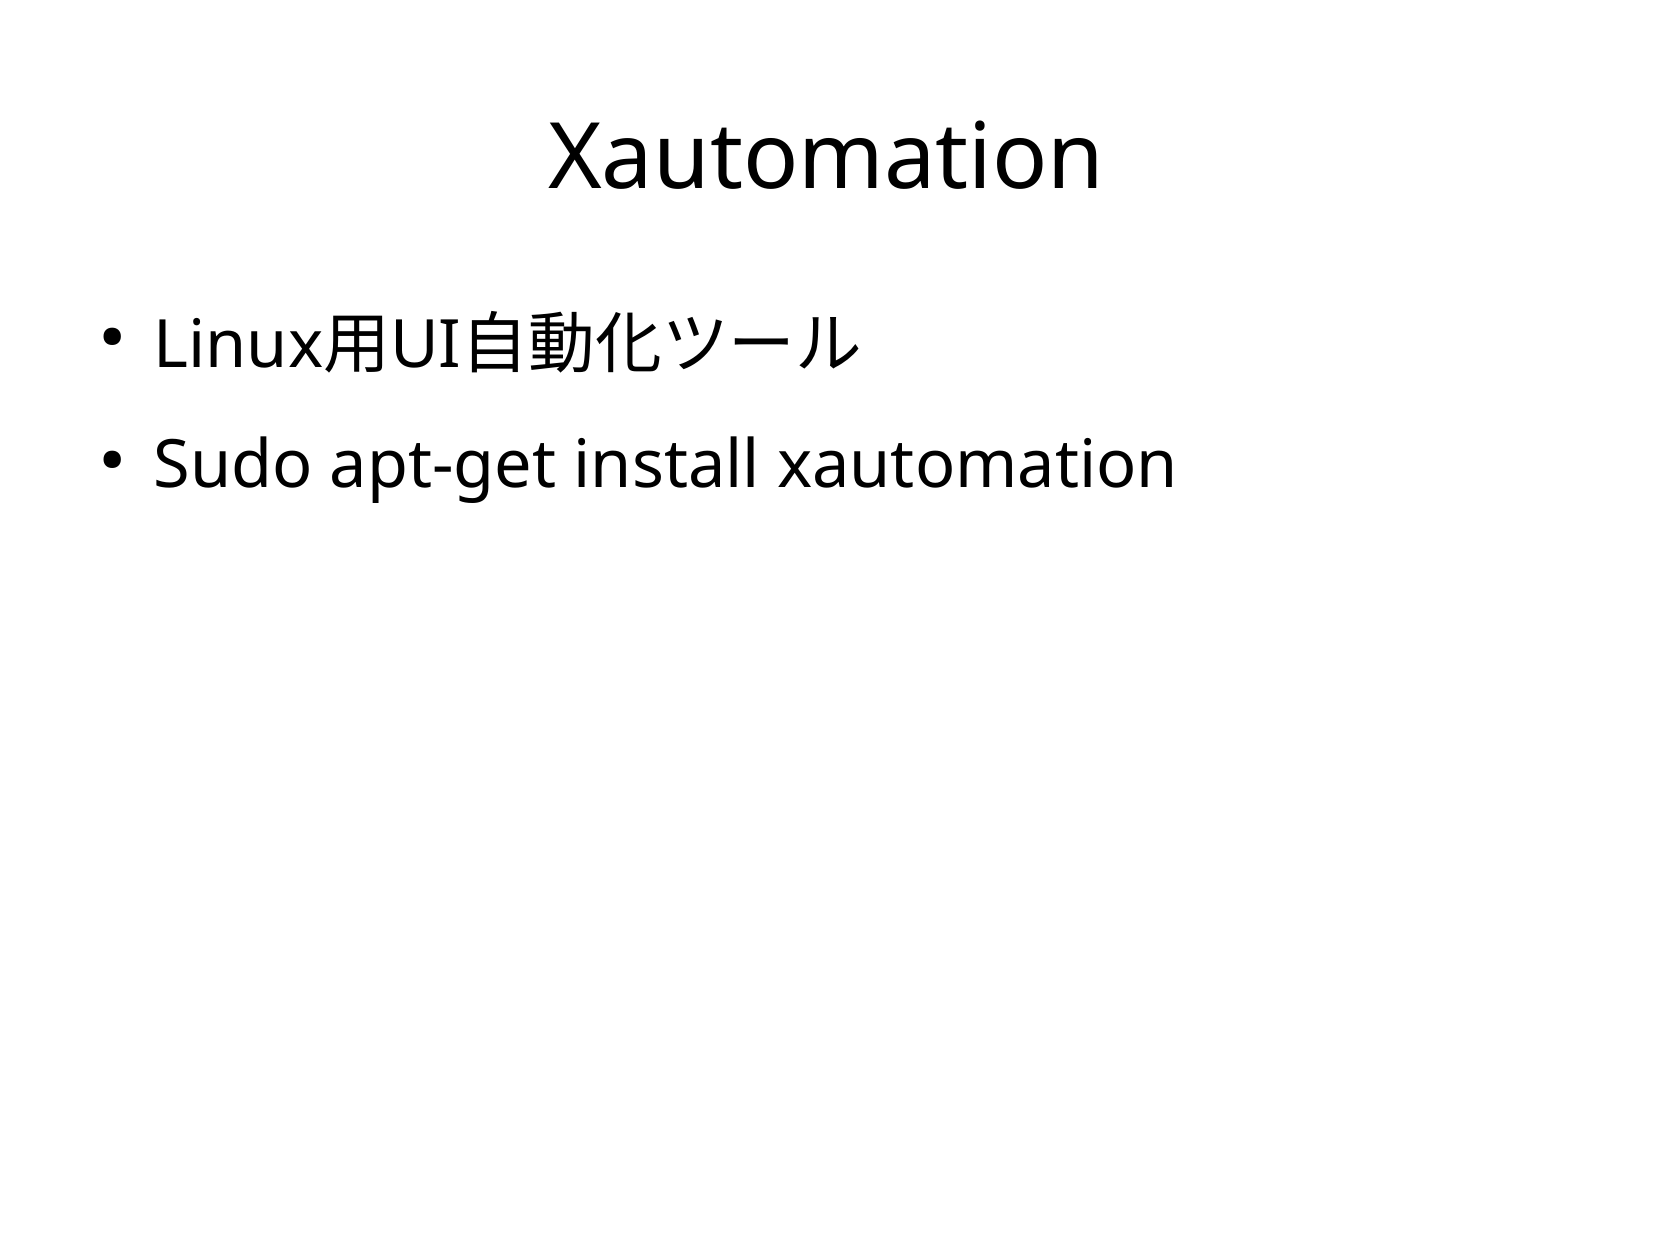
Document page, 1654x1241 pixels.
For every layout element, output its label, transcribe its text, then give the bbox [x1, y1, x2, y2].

list Linux用UI自動化ツール Sudo apt-get install xautomation [82, 290, 1571, 1010]
title Xautomation [82, 49, 1571, 257]
